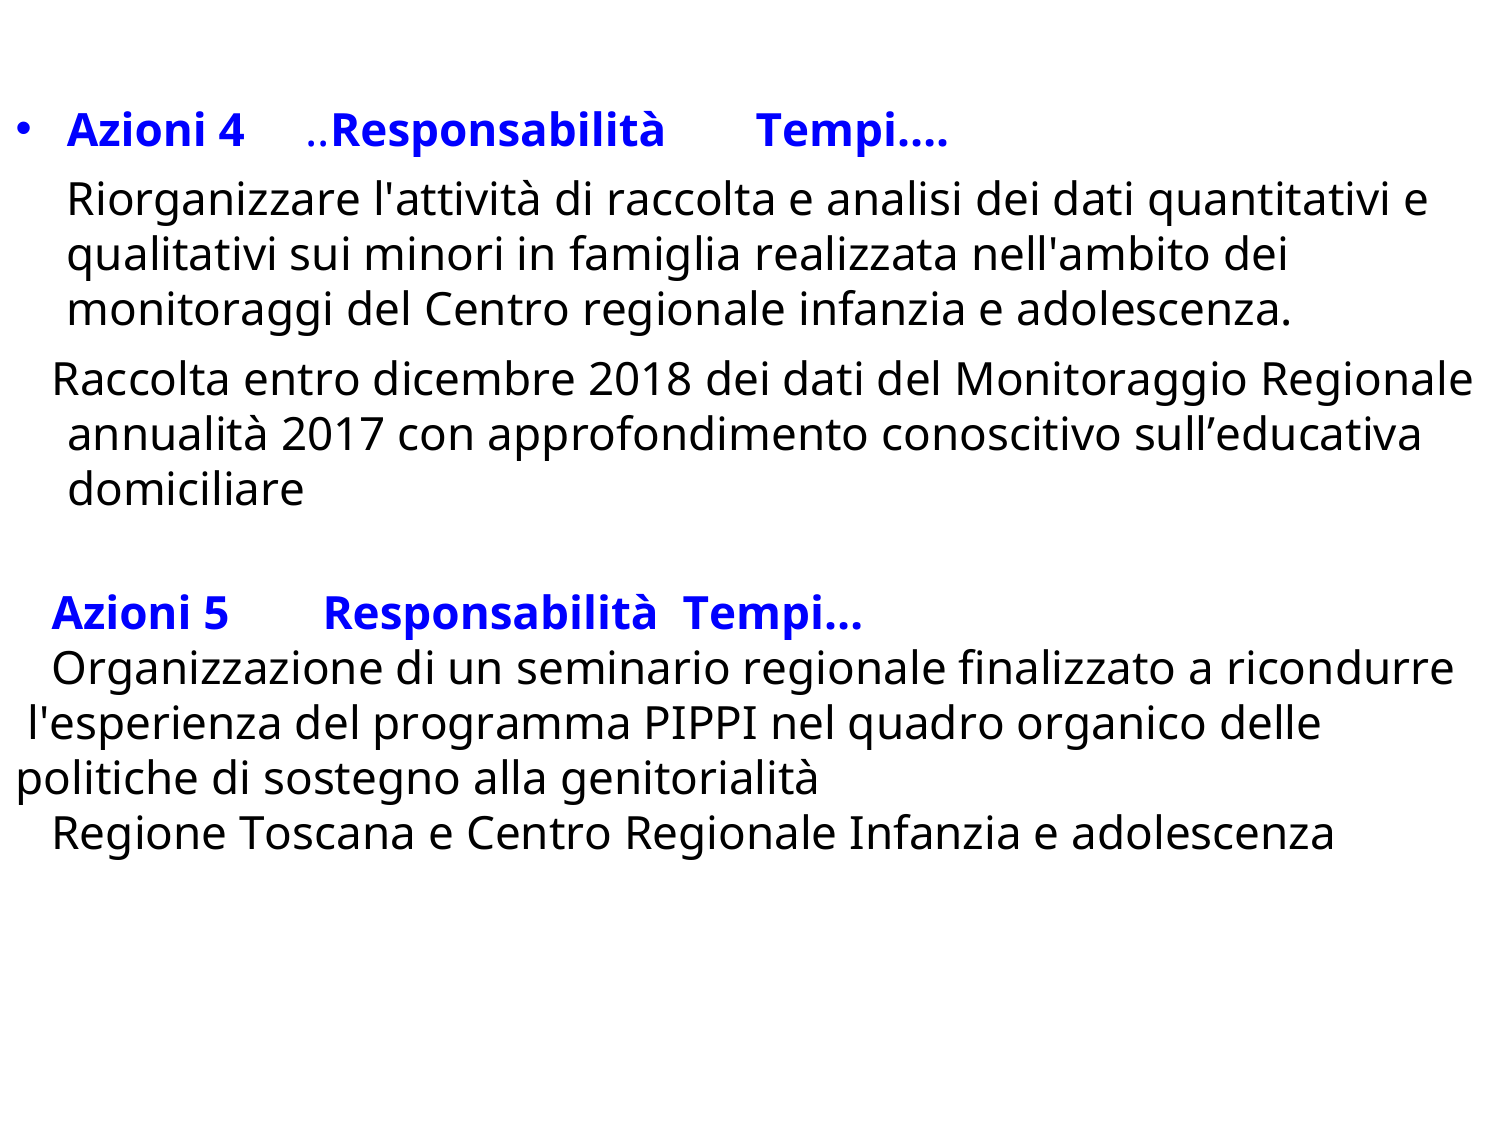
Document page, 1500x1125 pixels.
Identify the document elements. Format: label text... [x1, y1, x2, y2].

text_box Azioni 4 ..Responsabilità Tempi…. Riorganizzare l'attività di raccolta e analisi dei dati quantitativi e qualitativi sui minori in famiglia realizzata nell'ambito dei monitoraggi del Centro regionale infanzia e adolescenza. Raccolta entro dicembre 2018 dei dati del Monitoraggio Regionale annualità 2017 con approfondimento conoscitivo sull’educativa domiciliare Azioni 5 Responsabilità Tempi… Organizzazione di un seminario regionale finalizzato a ricondurre l'esperienza del programma PIPPI nel quadro organico delle politiche di sostegno alla genitorialità Regione Toscana e Centro Regionale Infanzia e adolescenza [0, 23, 1500, 993]
